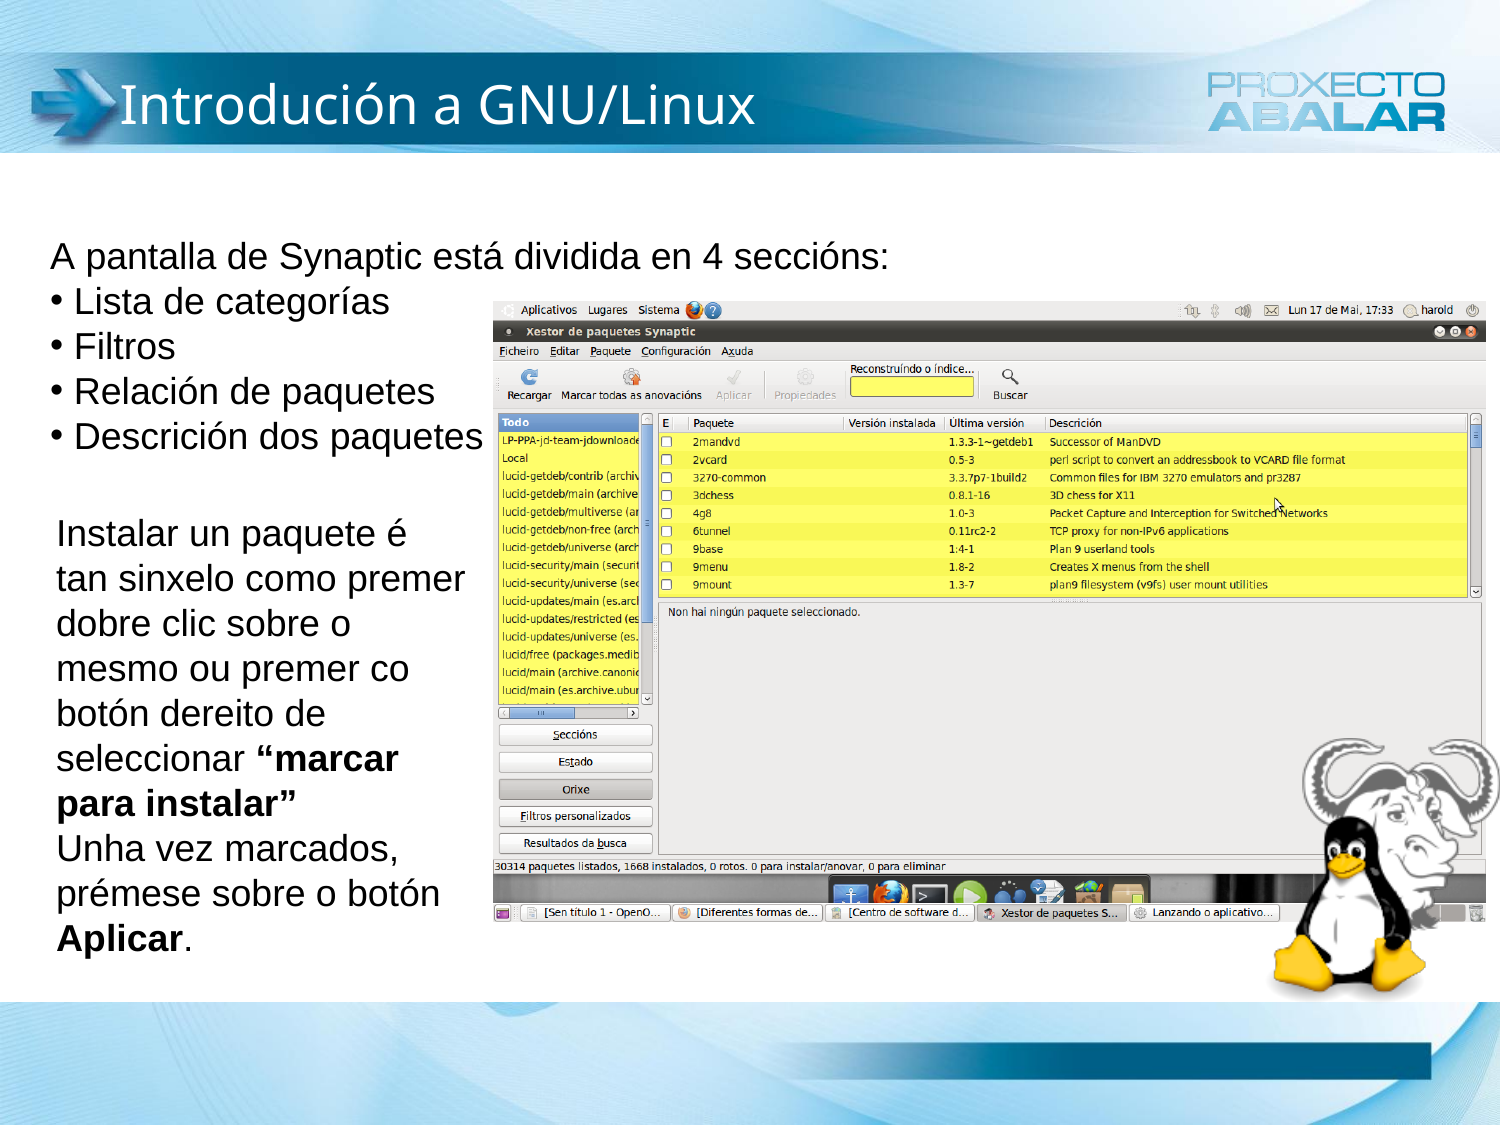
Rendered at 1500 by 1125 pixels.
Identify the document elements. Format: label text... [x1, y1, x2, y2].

text_box A pantalla de Synaptic está dividida en 4 seccións: Lista de categorías Filtros Relación de paquetes Descrición dos paquetes [35, 224, 1453, 465]
text_box Introdución a GNU/Linux [104, 62, 772, 143]
picture [0, 0, 1500, 153]
picture [0, 301, 1500, 1125]
text_box Instalar un paquete é tan sinxelo como premer dobre clic sobre o mesmo ou premer co botón dereito de seleccionar “marcar para instalar” Unha vez marcados, prémese sobre o botón Aplicar. [41, 501, 485, 967]
